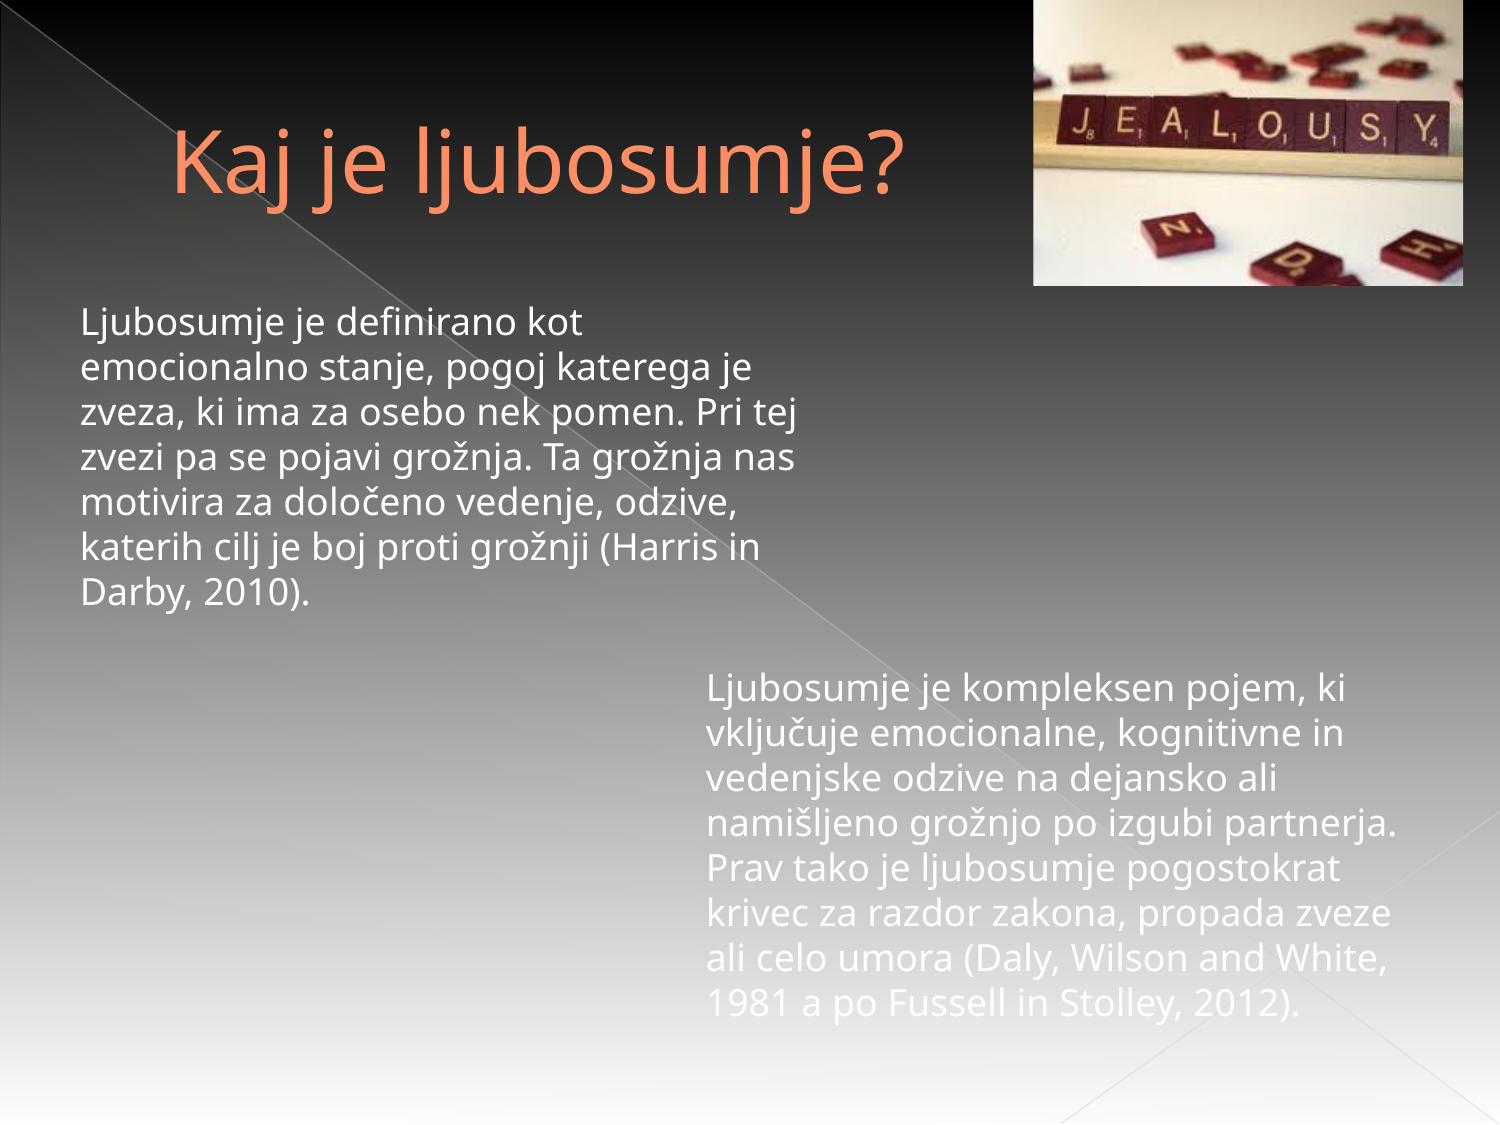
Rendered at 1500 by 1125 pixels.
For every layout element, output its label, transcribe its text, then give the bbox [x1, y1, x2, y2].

list [75, 308, 1425, 1059]
title Kaj je ljubosumje? [75, 43, 1033, 274]
text_box Ljubosumje je kompleksen pojem, ki vključuje emocionalne, kognitivne in vedenjske odzive na dejansko ali namišljeno grožnjo po izgubi partnerja. Prav tako je ljubosumje pogostokrat krivec za razdor zakona, propada zveze ali celo umora (Daly, Wilson and White, 1981 a po Fussell in Stolley, 2012). [690, 656, 1441, 1036]
text_box [1033, 0, 1464, 286]
text_box Ljubosumje je definirano kot emocionalno stanje, pogoj katerega je zveza, ki ima za osebo nek pomen. Pri tej zvezi pa se pojavi grožnja. Ta grožnja nas motivira za določeno vedenje, odzive, katerih cilj je boj proti grožnji (Harris in Darby, 2010). [64, 290, 815, 624]
